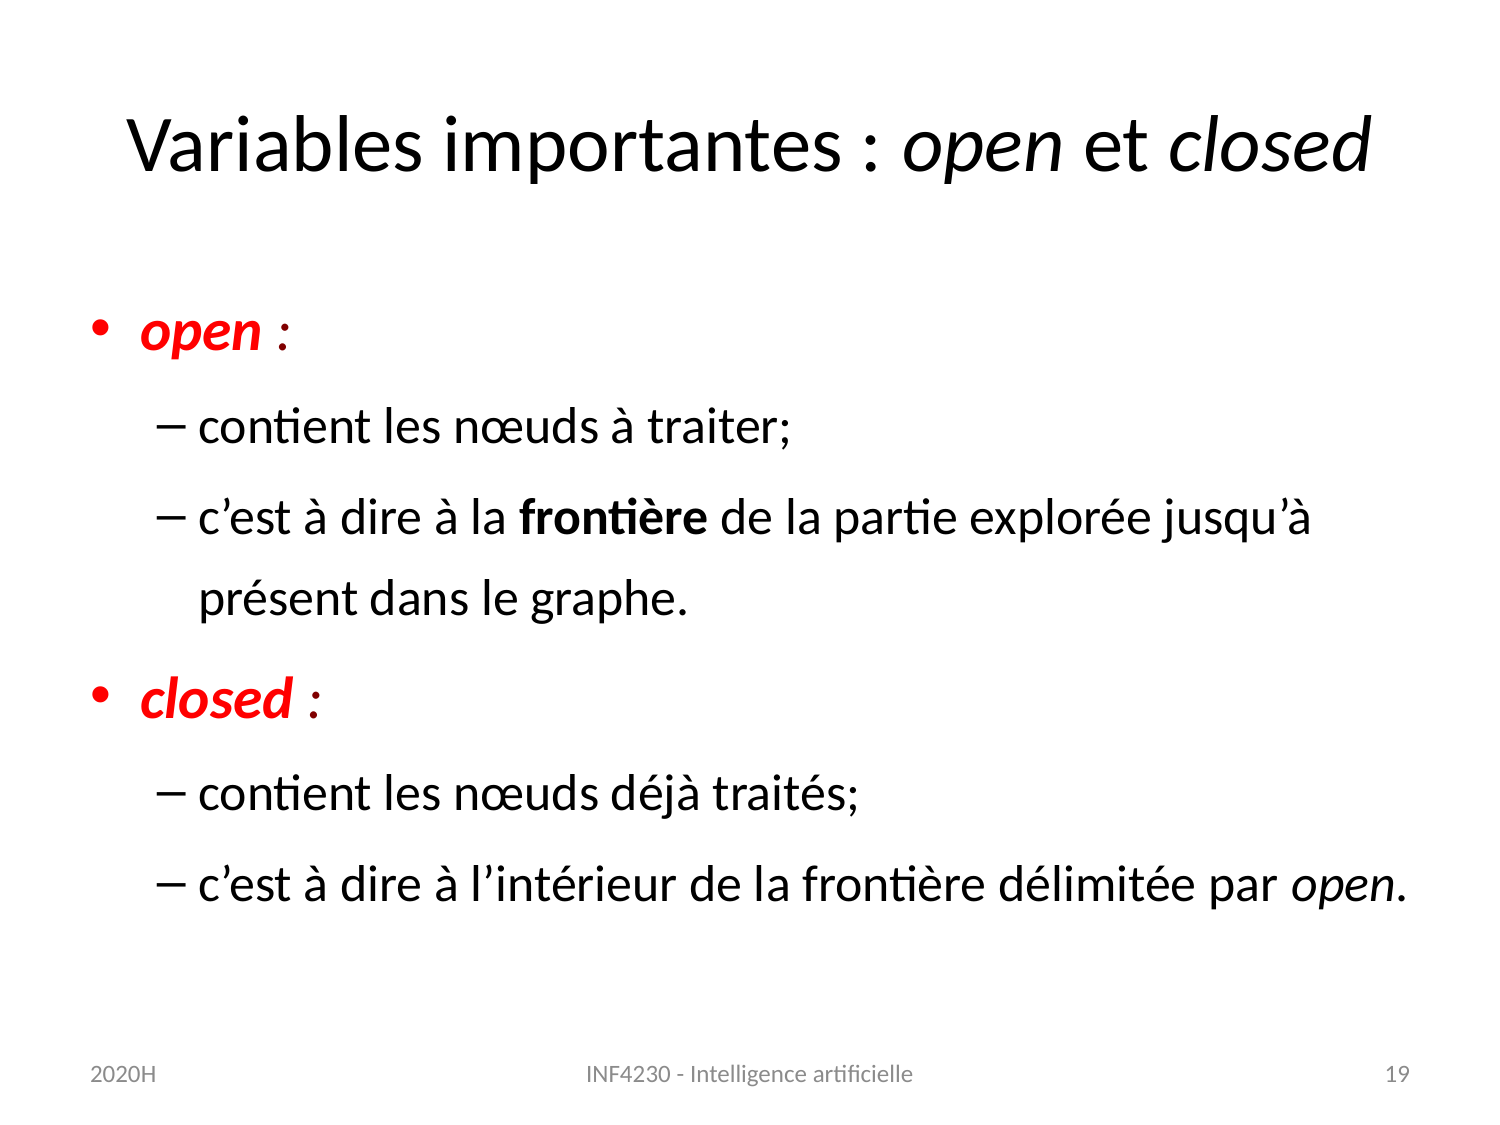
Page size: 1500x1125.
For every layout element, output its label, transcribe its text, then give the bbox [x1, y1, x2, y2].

title Variables importantes : open et closed [75, 45, 1425, 233]
slide_number <numéro> [1074, 1042, 1425, 1103]
footer INF4230 - Intelligence artificielle [512, 1042, 988, 1103]
slide_number 2020H [75, 1042, 425, 1103]
list open : contient les nœuds à traiter; c’est à dire à la frontière de la partie explorée jusqu’à présent dans le graphe. closed : contient les nœuds déjà traités; c’est à dire à l’intérieur de la frontière délimitée par open. [75, 262, 1425, 1005]
